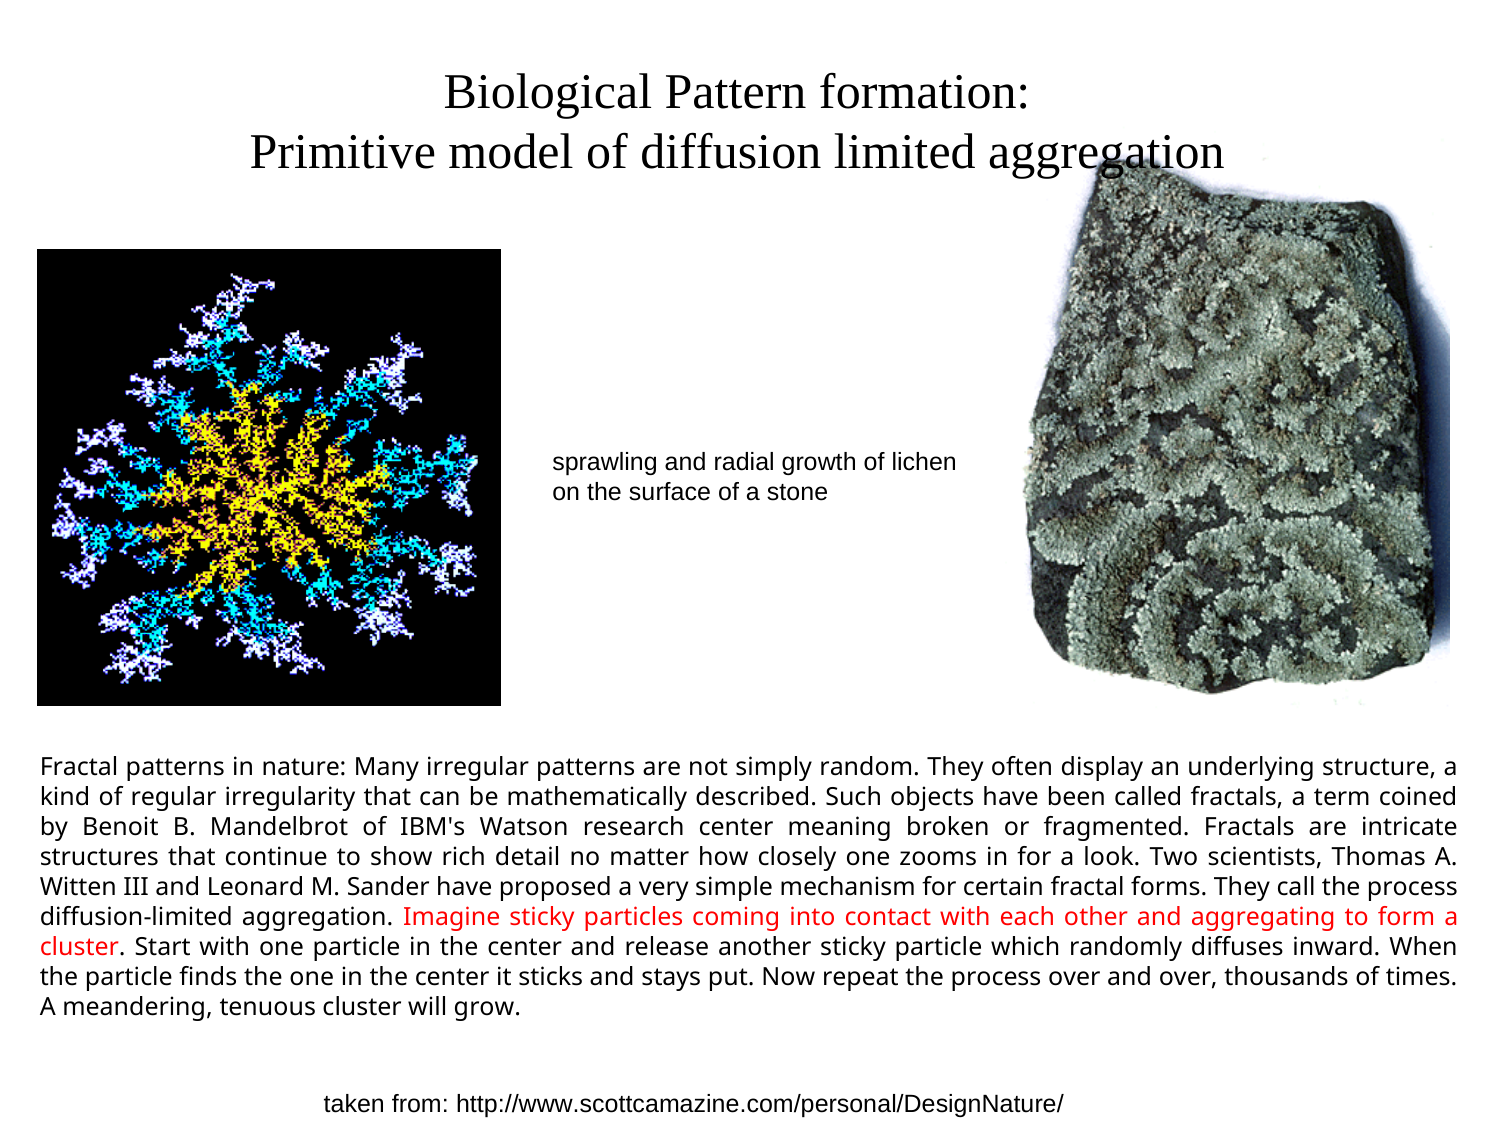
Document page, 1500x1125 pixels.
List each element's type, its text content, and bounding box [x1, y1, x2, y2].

picture [1004, 124, 1450, 714]
text_box sprawling and radial growth of lichen on the surface of a stone [537, 437, 976, 513]
text_box Fractal patterns in nature: Many irregular patterns are not simply random. They often display an underlying structure, a kind of regular irregularity that can be mathematically described. Such objects have been called fractals, a term coined by Benoit B. Mandelbrot of IBM's Watson research center meaning broken or fragmented. Fractals are intricate structures that continue to show rich detail no matter how closely one zooms in for a look. Two scientists, Thomas A. Witten III and Leonard M. Sander have proposed a very simple mechanism for certain fractal forms. They call the process diffusion-limited aggregation. Imagine sticky particles coming into contact with each other and aggregating to form a cluster. Start with one particle in the center and release another sticky particle which randomly diffuses inward. When the particle finds the one in the center it sticks and stays put. Now repeat the process over and over, thousands of times. A meandering, tenuous cluster will grow. [24, 742, 1476, 1028]
title Biological Pattern formation: Primitive model of diffusion limited aggregation [99, 24, 1375, 213]
picture [37, 249, 501, 706]
text_box taken from: http://www.scottcamazine.com/personal/DesignNature/ [308, 1079, 1080, 1125]
